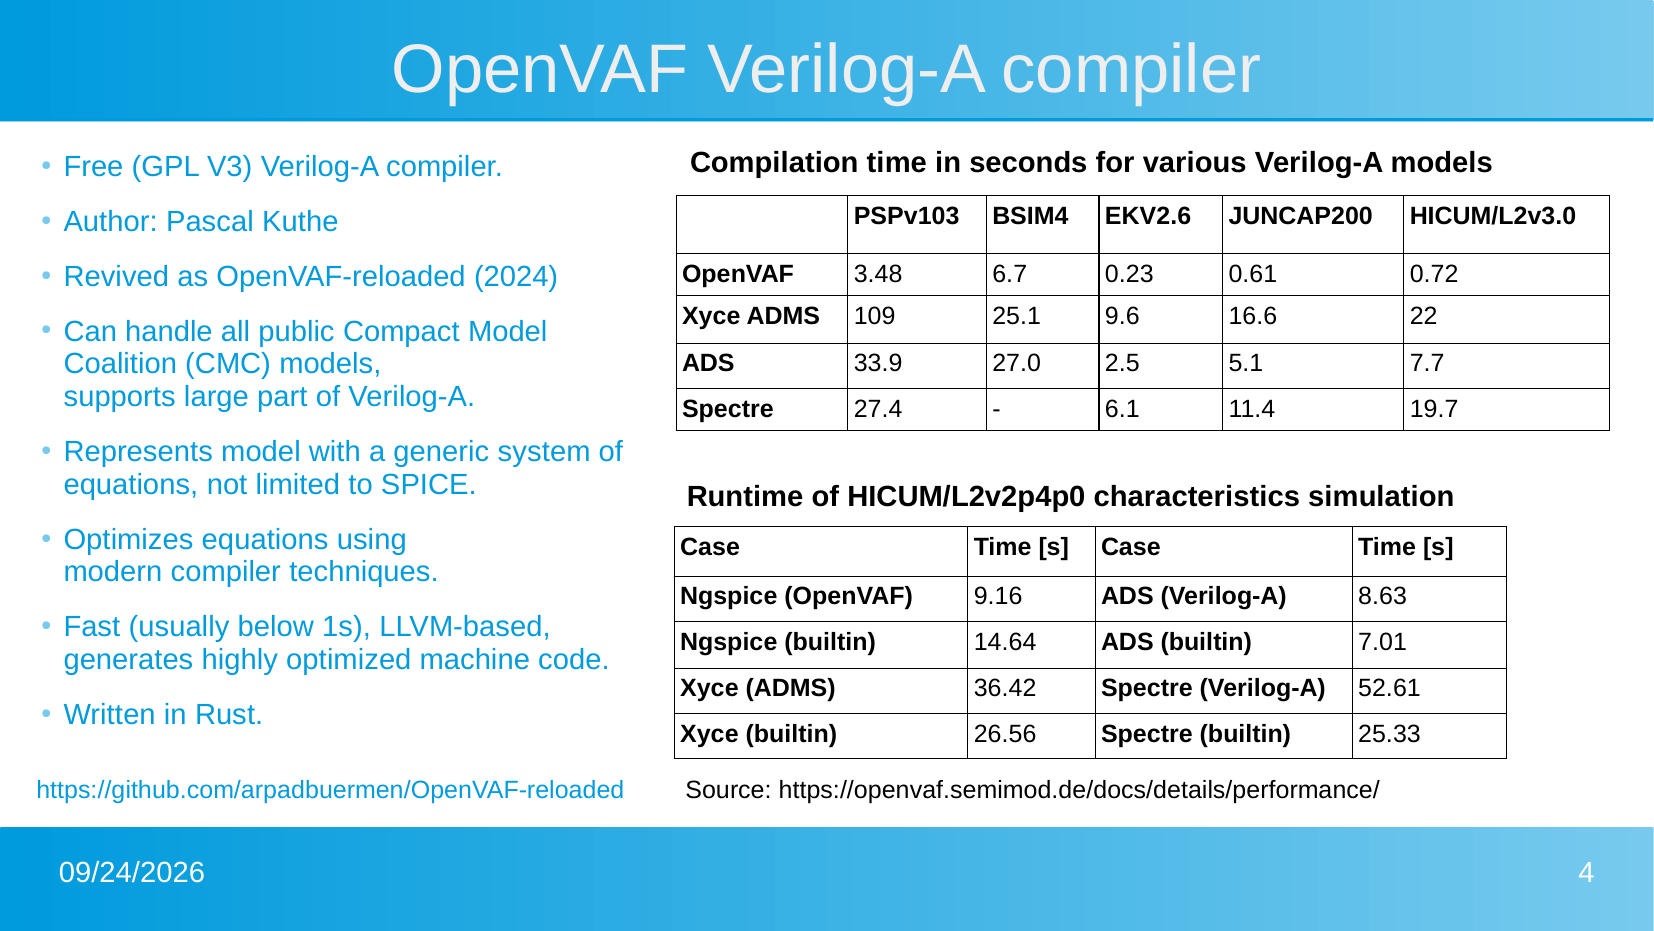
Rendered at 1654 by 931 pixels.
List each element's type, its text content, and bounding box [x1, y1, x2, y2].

text_box Source: https://openvaf.semimod.de/docs/details/performance/ [670, 768, 1605, 823]
table_cell 25.1 [987, 296, 1098, 343]
list Free (GPL V3) Verilog-A compiler. Author: Pascal Kuthe Revived as OpenVAF-reloaded (2024) Can handle all public Compact Model Coalition (CMC) models, supports large part of Verilog-A. Represents model with a generic system of equations, not limited to SPICE. Optimizes equations using modern compiler techniques. Fast (usually below 1s), LLVM-based, generates highly optimized machine code. Written in Rust. [23, 150, 657, 751]
table_cell Xyce (builtin) [675, 714, 967, 758]
table_header BSIM4 [987, 196, 1098, 253]
table_cell 16.6 [1223, 296, 1403, 343]
table_header Time [s] [1353, 527, 1506, 576]
table_header HICUM/L2v3.0 [1404, 196, 1609, 253]
table_cell 11.4 [1223, 389, 1403, 430]
table_cell ADS (Verilog-A) [1096, 577, 1352, 621]
table_cell 0.23 [1100, 254, 1222, 295]
table_header EKV2.6 [1100, 196, 1222, 253]
table_cell 0.72 [1404, 254, 1609, 295]
table_cell 0.61 [1223, 254, 1403, 295]
table_cell Spectre [677, 389, 847, 430]
table_cell 7.01 [1353, 622, 1506, 668]
table_header Case [675, 527, 967, 576]
table_cell Ngspice (builtin) [675, 622, 967, 668]
table_header Time [s] [968, 527, 1095, 576]
table_cell 8.63 [1353, 577, 1506, 621]
table_cell 36.42 [968, 669, 1095, 713]
table_cell 27.0 [987, 344, 1098, 388]
table_cell 27.4 [848, 389, 986, 430]
table_cell 6.7 [987, 254, 1098, 295]
table_cell 5.1 [1223, 344, 1403, 388]
table_cell Spectre (Verilog-A) [1096, 669, 1352, 713]
table_cell 22 [1404, 296, 1609, 343]
table_cell OpenVAF [677, 254, 847, 295]
table_cell 19.7 [1404, 389, 1609, 430]
table_cell 9.6 [1100, 296, 1222, 343]
text_box Runtime of HICUM/L2v2p4p0 characteristics simulation [672, 472, 1632, 524]
table_cell 9.16 [968, 577, 1095, 621]
table_cell 33.9 [848, 344, 986, 388]
table_cell Xyce ADMS [677, 296, 847, 343]
table_cell 52.61 [1353, 669, 1506, 713]
table_cell 2.5 [1100, 344, 1222, 388]
table_cell Ngspice (OpenVAF) [675, 577, 967, 621]
table_cell Spectre (builtin) [1096, 714, 1352, 758]
table_cell 3.48 [848, 254, 986, 295]
table_cell 26.56 [968, 714, 1095, 758]
table_cell 109 [848, 296, 986, 343]
table_header PSPv103 [848, 196, 986, 253]
table_cell 6.1 [1100, 389, 1222, 430]
table_header Case [1096, 527, 1352, 576]
table_cell 25.33 [1353, 714, 1506, 758]
table_cell ADS (builtin) [1096, 622, 1352, 668]
table_cell 7.7 [1404, 344, 1609, 388]
table_header JUNCAP200 [1223, 196, 1403, 253]
table_header [677, 196, 847, 253]
table_cell Xyce (ADMS) [675, 669, 967, 713]
table_cell - [987, 389, 1098, 430]
title OpenVAF Verilog-A compiler [59, 29, 1595, 108]
table_cell 14.64 [968, 622, 1095, 668]
table_cell ADS [677, 344, 847, 388]
text_box https://github.com/arpadbuermen/OpenVAF-reloaded [0, 768, 639, 823]
text_box Compilation time in seconds for various Verilog-A models [675, 138, 1610, 193]
